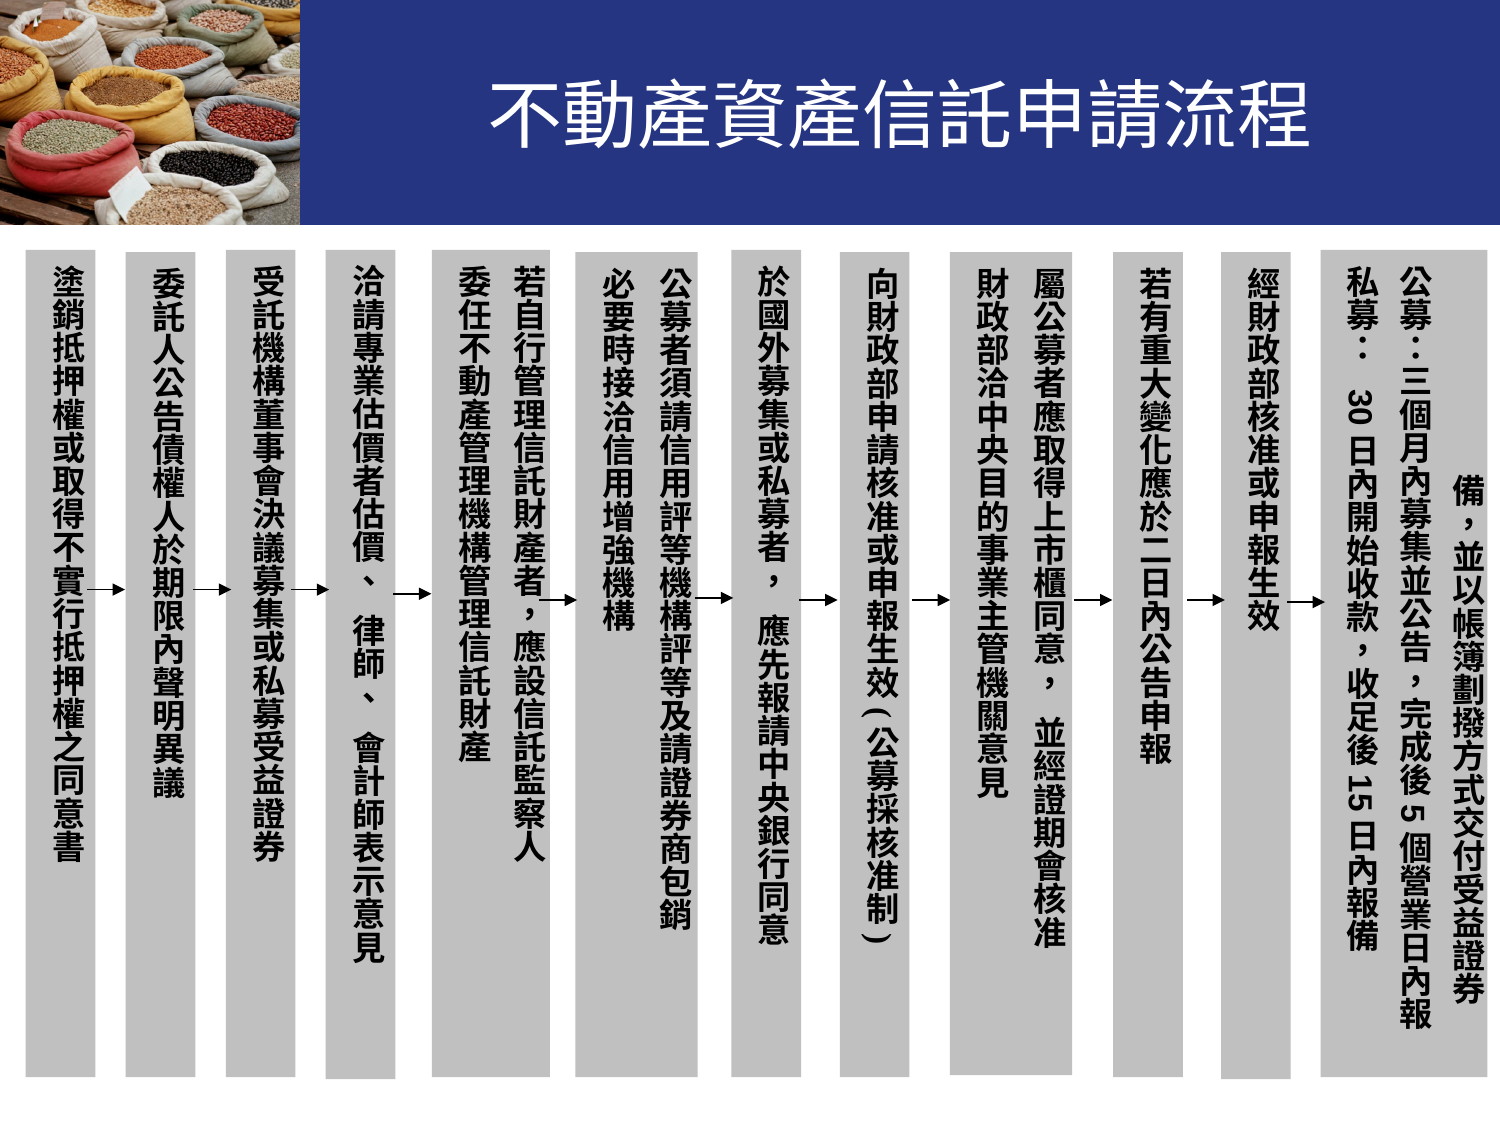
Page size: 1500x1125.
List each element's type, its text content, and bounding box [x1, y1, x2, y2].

text_box 公募者須請信用評等機構評等及請證券商包銷 必要時接洽信用增強機構 [575, 252, 698, 1078]
text_box 塗銷抵押權或取得不實行抵押權之同意書 [25, 249, 96, 1078]
text_box 屬公募者應取得上市櫃同意， 並經證期會核准 財政部洽中央目的事業主管機關意見 [949, 252, 1073, 1076]
text_box 受託機構董事會決議募集或私募受益證券 [225, 249, 296, 1078]
text_box 若有重大變化應於二日內公告申報 [1113, 252, 1183, 1078]
text_box 於國外募集或私募者， 應先報請中央銀行同意 [731, 249, 802, 1078]
picture [0, 0, 300, 225]
title 不動產資產信託申請流程 [300, 0, 1500, 225]
text_box 委託人公告債權人於期限內聲明異議 [125, 252, 196, 1078]
text_box 向財政部申請核准或申報生效(公募採核准制) [839, 252, 910, 1078]
text_box 洽請專業估價者估價、 律師、 會計師表示意見 [325, 249, 396, 1080]
text_box 備，並以帳簿劃撥方式交付受益證券 公募：三個月內募集並公告，完成後5個營業日內報 私募： 30日內開始收款，收足後15日內報備 [1320, 249, 1488, 1078]
text_box 若自行管理信託財產者，應設信託監察人 委任不動產管理機構管理信託財產 [431, 249, 550, 1078]
text_box 經財政部核准或申報生效 [1221, 252, 1291, 1080]
